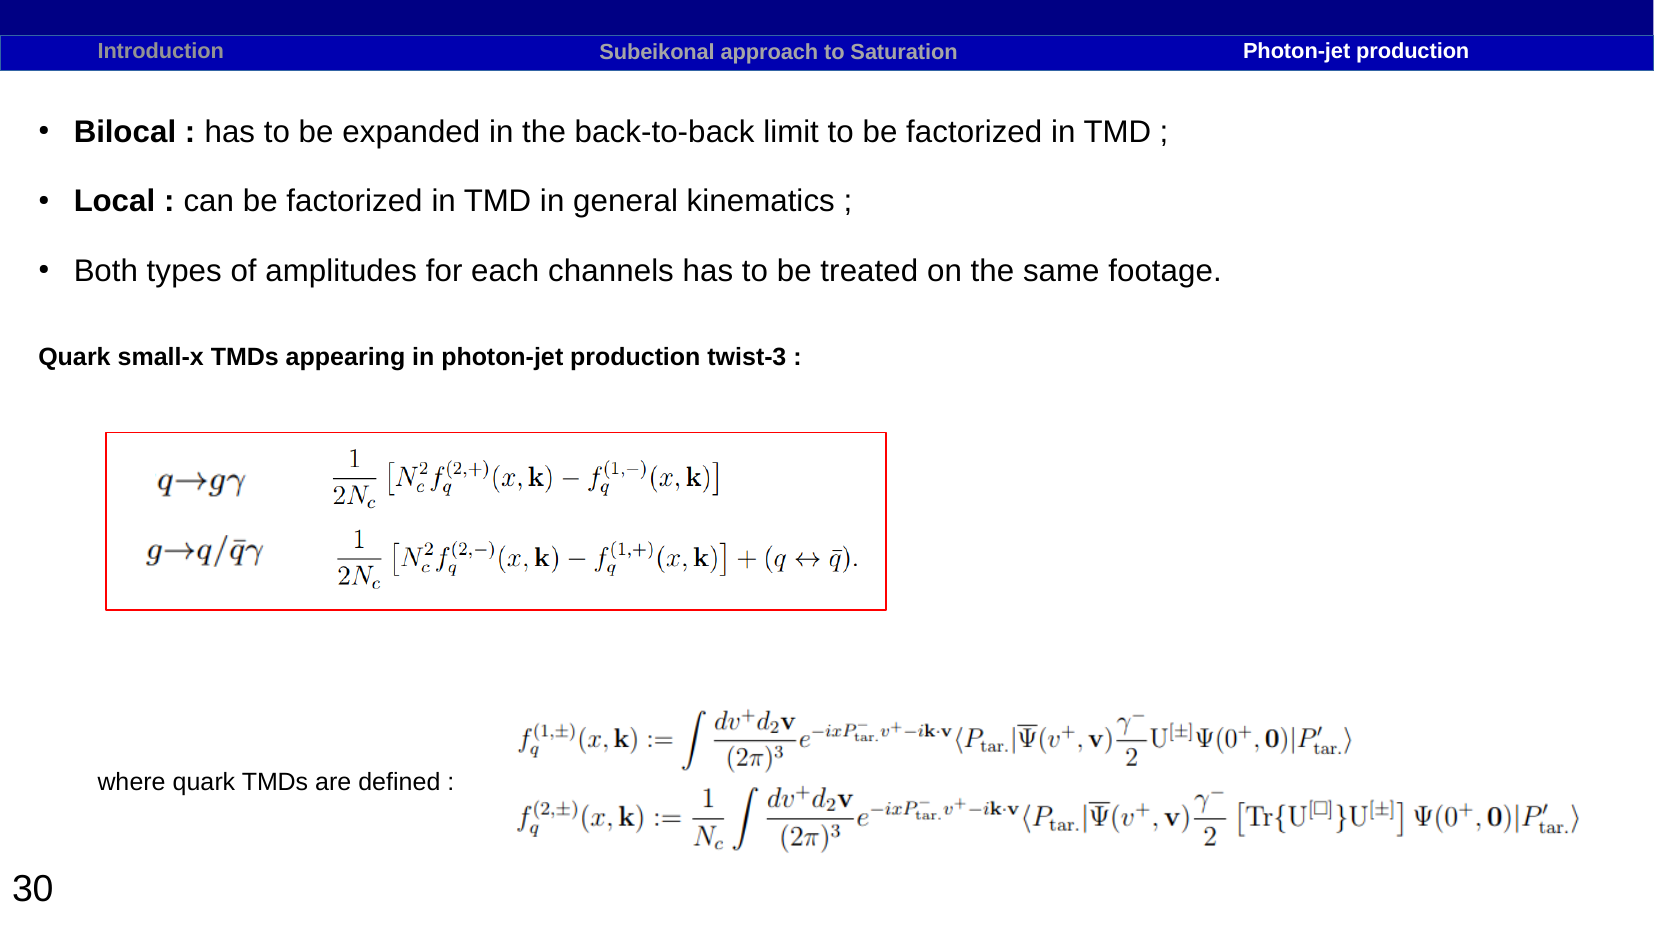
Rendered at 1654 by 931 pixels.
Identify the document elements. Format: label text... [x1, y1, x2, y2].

picture [496, 702, 1587, 858]
picture [141, 535, 267, 571]
text_box 1 [0, 860, 626, 931]
text_box where quark TMDs are defined : [82, 760, 473, 832]
text_box Quark small-x TMDs appearing in photon-jet production twist-3 : [23, 335, 922, 378]
text_box Introduction [82, 31, 697, 71]
picture [318, 433, 863, 598]
text_box Bilocal : has to be expanded in the back-to-back limit to be factorized in TMD ; Local : can be factorized in TMD in general kinematics ; Both types of amplitudes for each channels has to be treated on the same footage. [23, 106, 1312, 296]
text_box [0, 0, 1654, 71]
text_box Subeikonal approach to Saturation [584, 32, 1199, 80]
text_box Photon-jet production [1228, 31, 1524, 71]
picture [155, 467, 249, 498]
